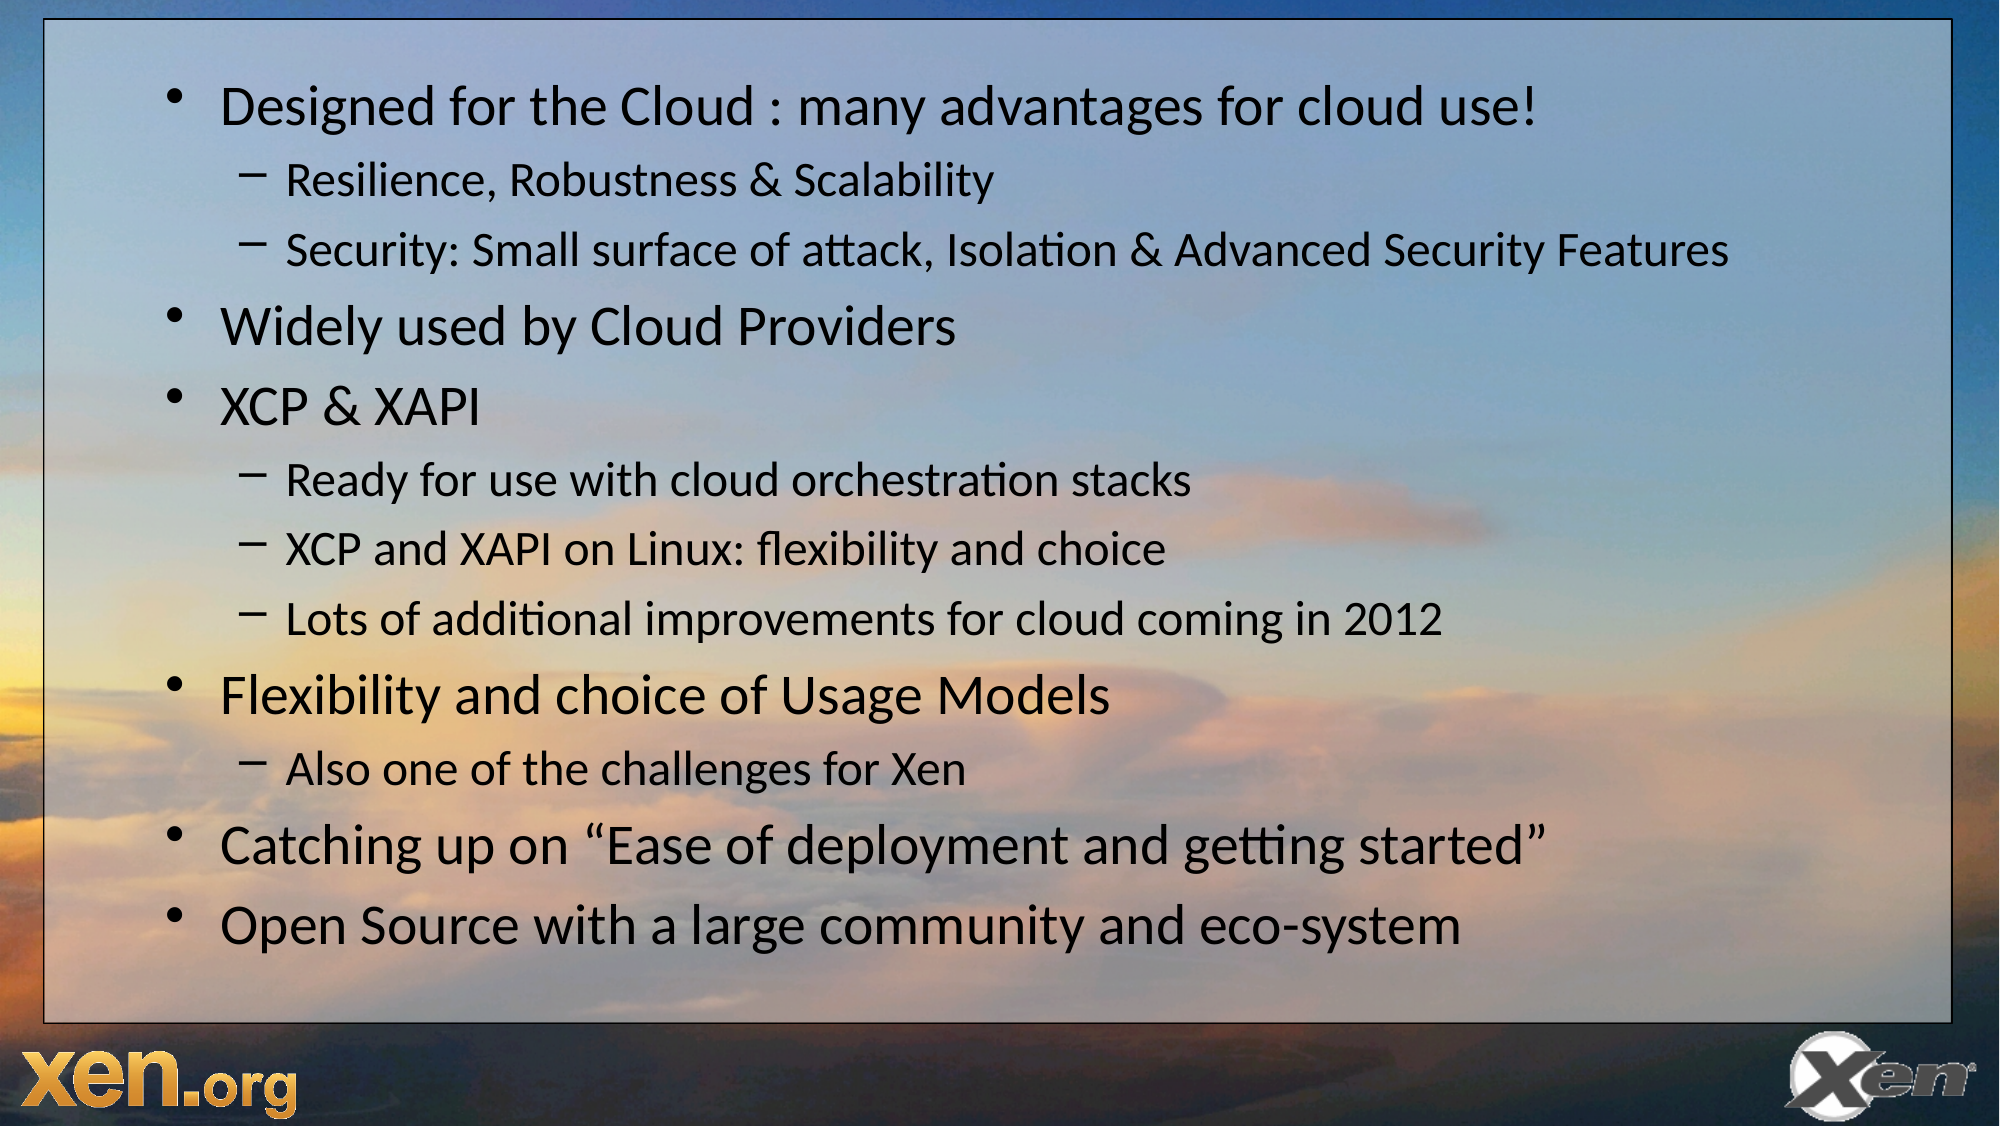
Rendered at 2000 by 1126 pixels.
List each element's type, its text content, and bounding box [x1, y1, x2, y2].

picture [0, 0, 2000, 1126]
table_cell Dom0 OS: CentOS, Debian, Fedora, NetBSD, OpenSuse, RHEL 5.x, Solaris 11, … [1779, 1030, 1989, 1126]
list Designed for the Cloud : many advantages for cloud use! Resilience, Robustness & Scalability Security: Small surface of attack, Isolation & Advanced Security Features Widely used by Cloud Providers XCP & XAPI Ready for use with cloud orchestration stacks XCP and XAPI on Linux: flexibility and choice Lots of additional improvements for cloud coming in 2012 Flexibility and choice of Usage Models Also one of the challenges for Xen Catching up on “Ease of deployment and getting started” Open Source with a large community and eco-system [149, 60, 1850, 973]
